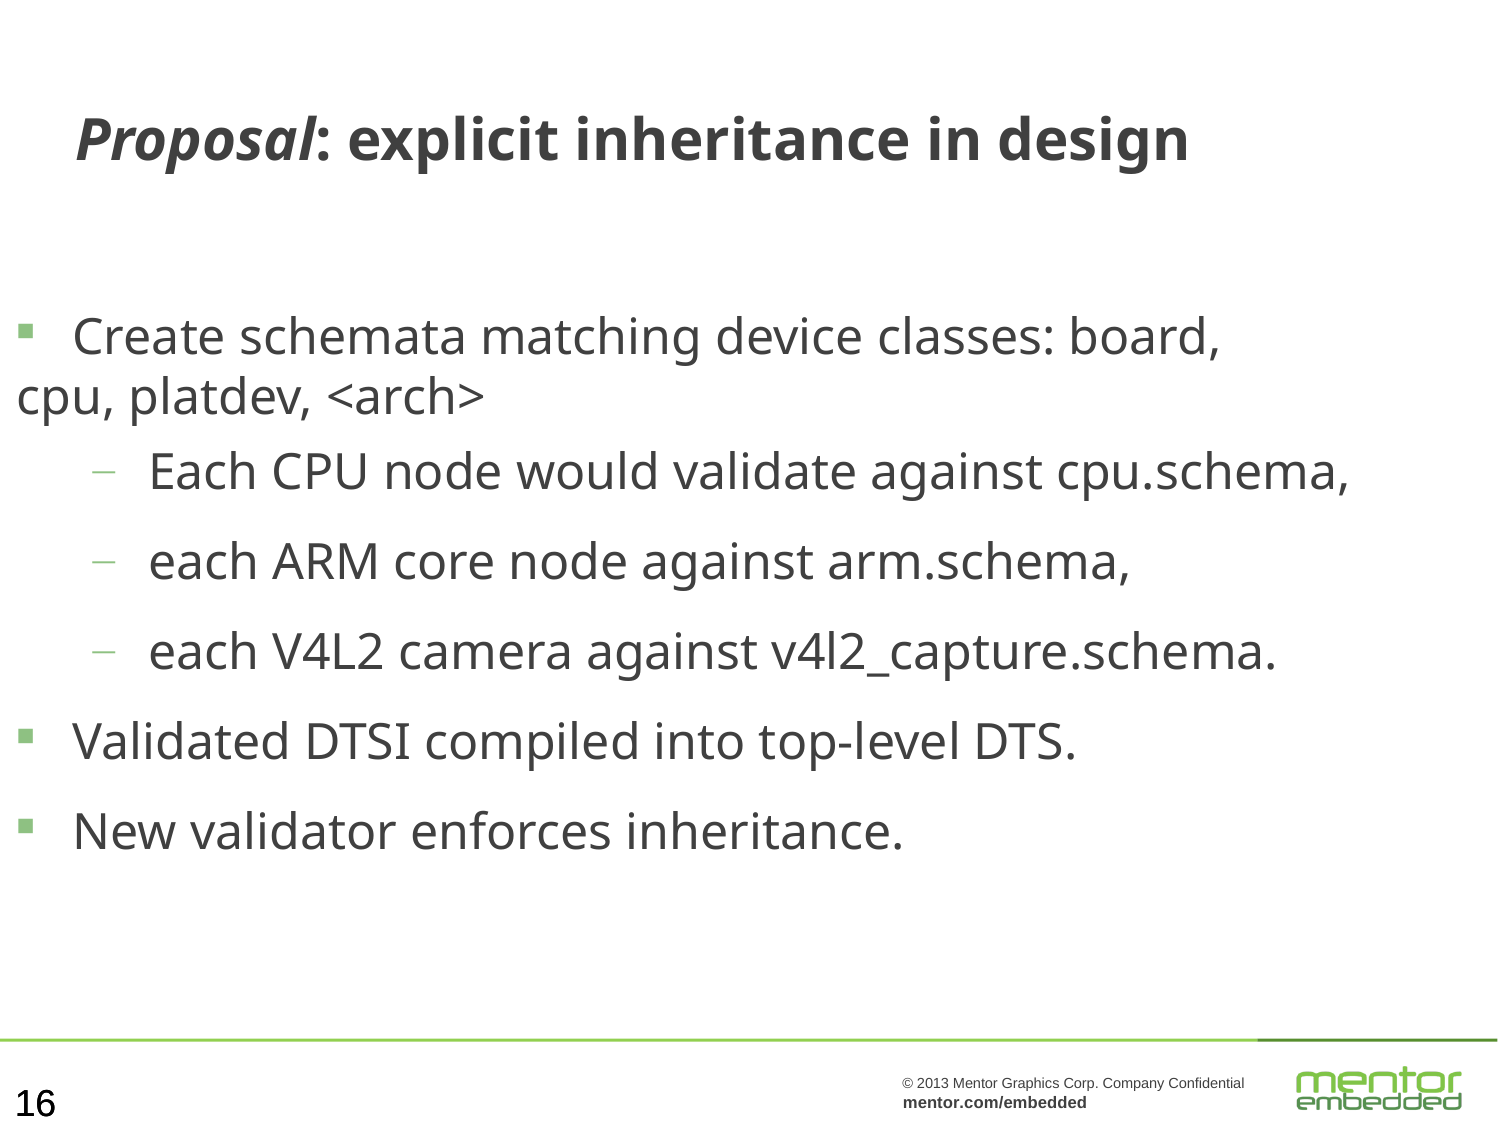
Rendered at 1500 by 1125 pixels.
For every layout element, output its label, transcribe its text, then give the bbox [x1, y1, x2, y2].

picture [1292, 1062, 1464, 1114]
list Create schemata matching device classes: board, cpu, platdev, <arch> Each CPU node would validate against cpu.schema, each ARM core node against arm.schema, each V4L2 camera against v4l2_capture.schema. Validated DTSI compiled into top-level DTS. New validator enforces inheritance. [0, 297, 1500, 976]
title Proposal: explicit inheritance in design [0, 67, 1500, 180]
